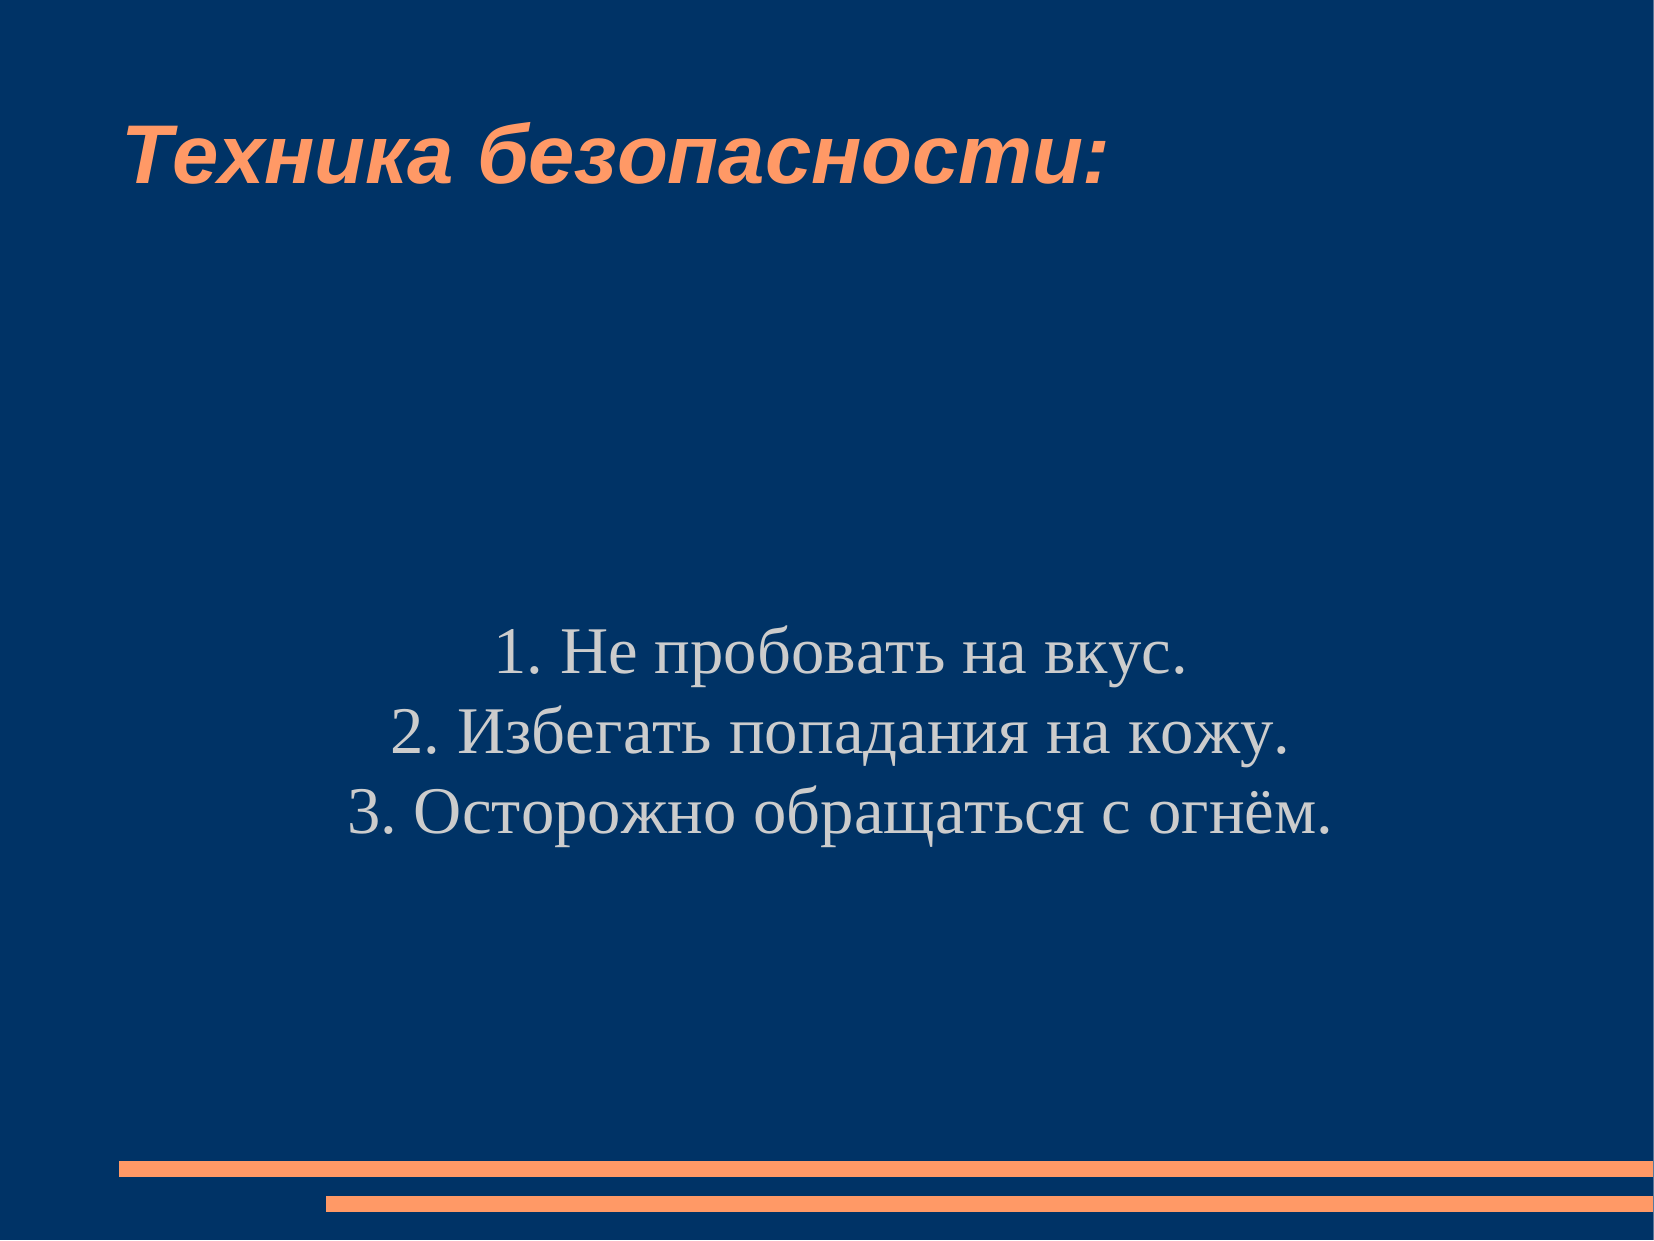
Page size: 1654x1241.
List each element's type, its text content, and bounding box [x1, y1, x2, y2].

subtitle 1. Не пробовать на вкус. 2. Избегать попадания на кожу. 3. Осторожно обращаться с огнём. [121, 607, 1561, 847]
title Техника безопасности: [121, 53, 1534, 247]
